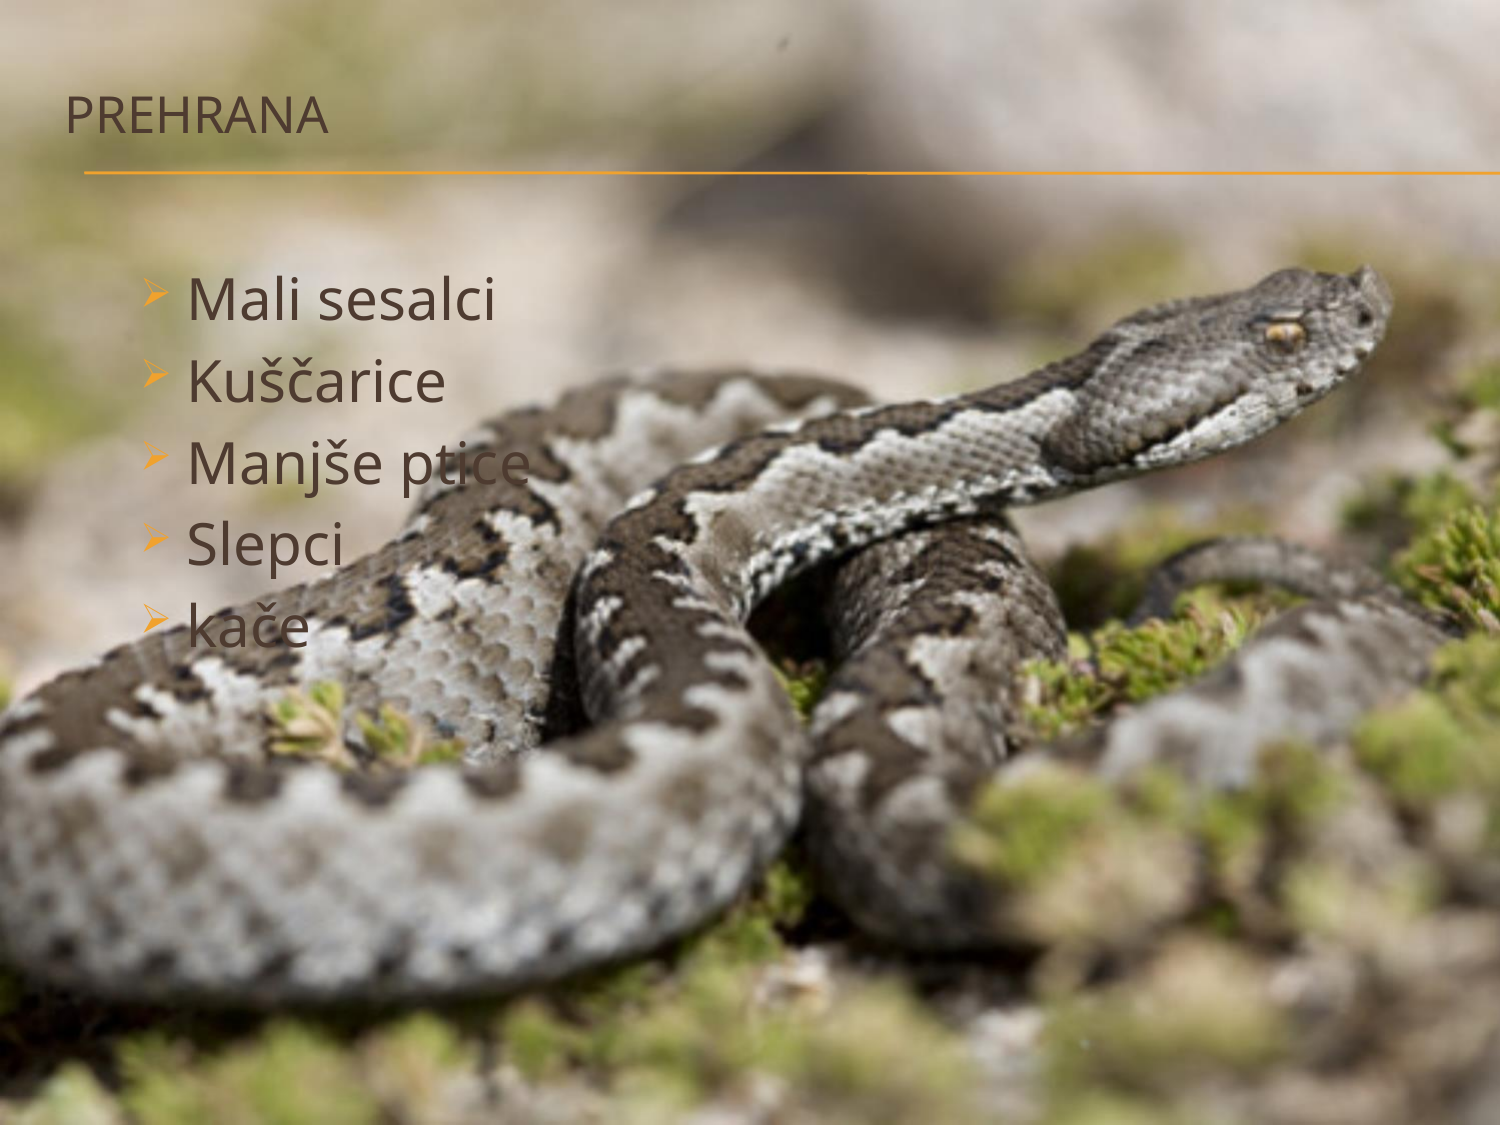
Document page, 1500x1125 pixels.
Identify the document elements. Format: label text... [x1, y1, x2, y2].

list Mali sesalci Kuščarice Manjše ptice Slepci kače [50, 254, 1475, 998]
picture [0, 0, 1500, 1125]
title PrehraNA [50, 75, 1475, 213]
